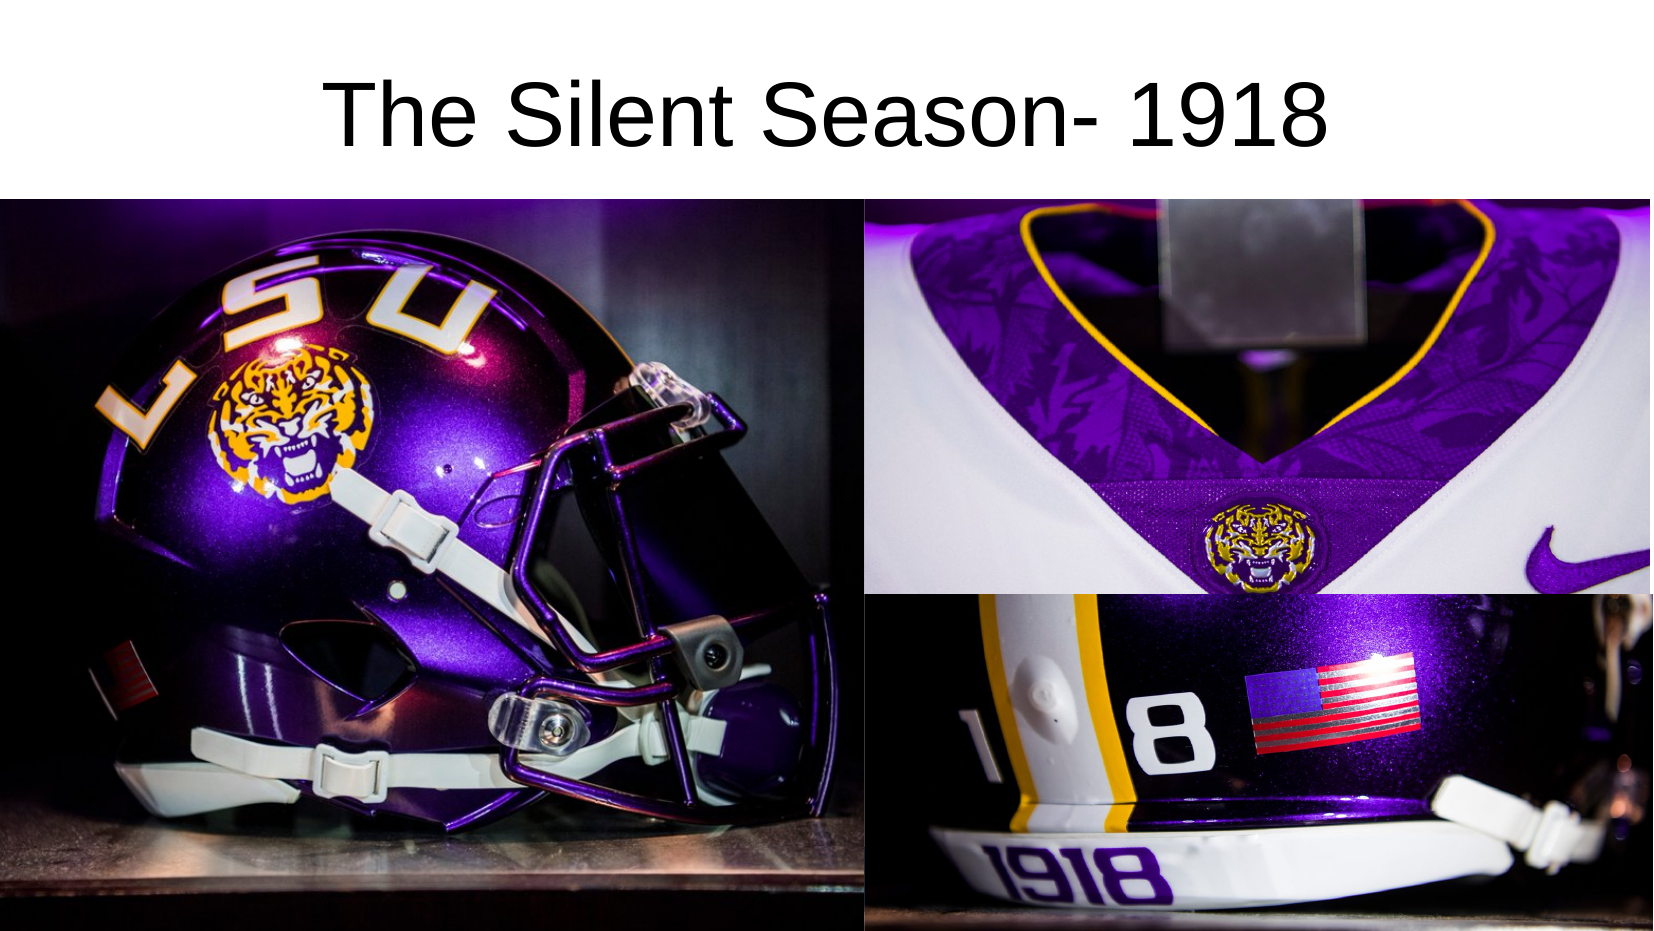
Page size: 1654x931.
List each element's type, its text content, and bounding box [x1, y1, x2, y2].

title The Silent Season- 1918 [82, 37, 1571, 193]
picture [0, 199, 1654, 931]
